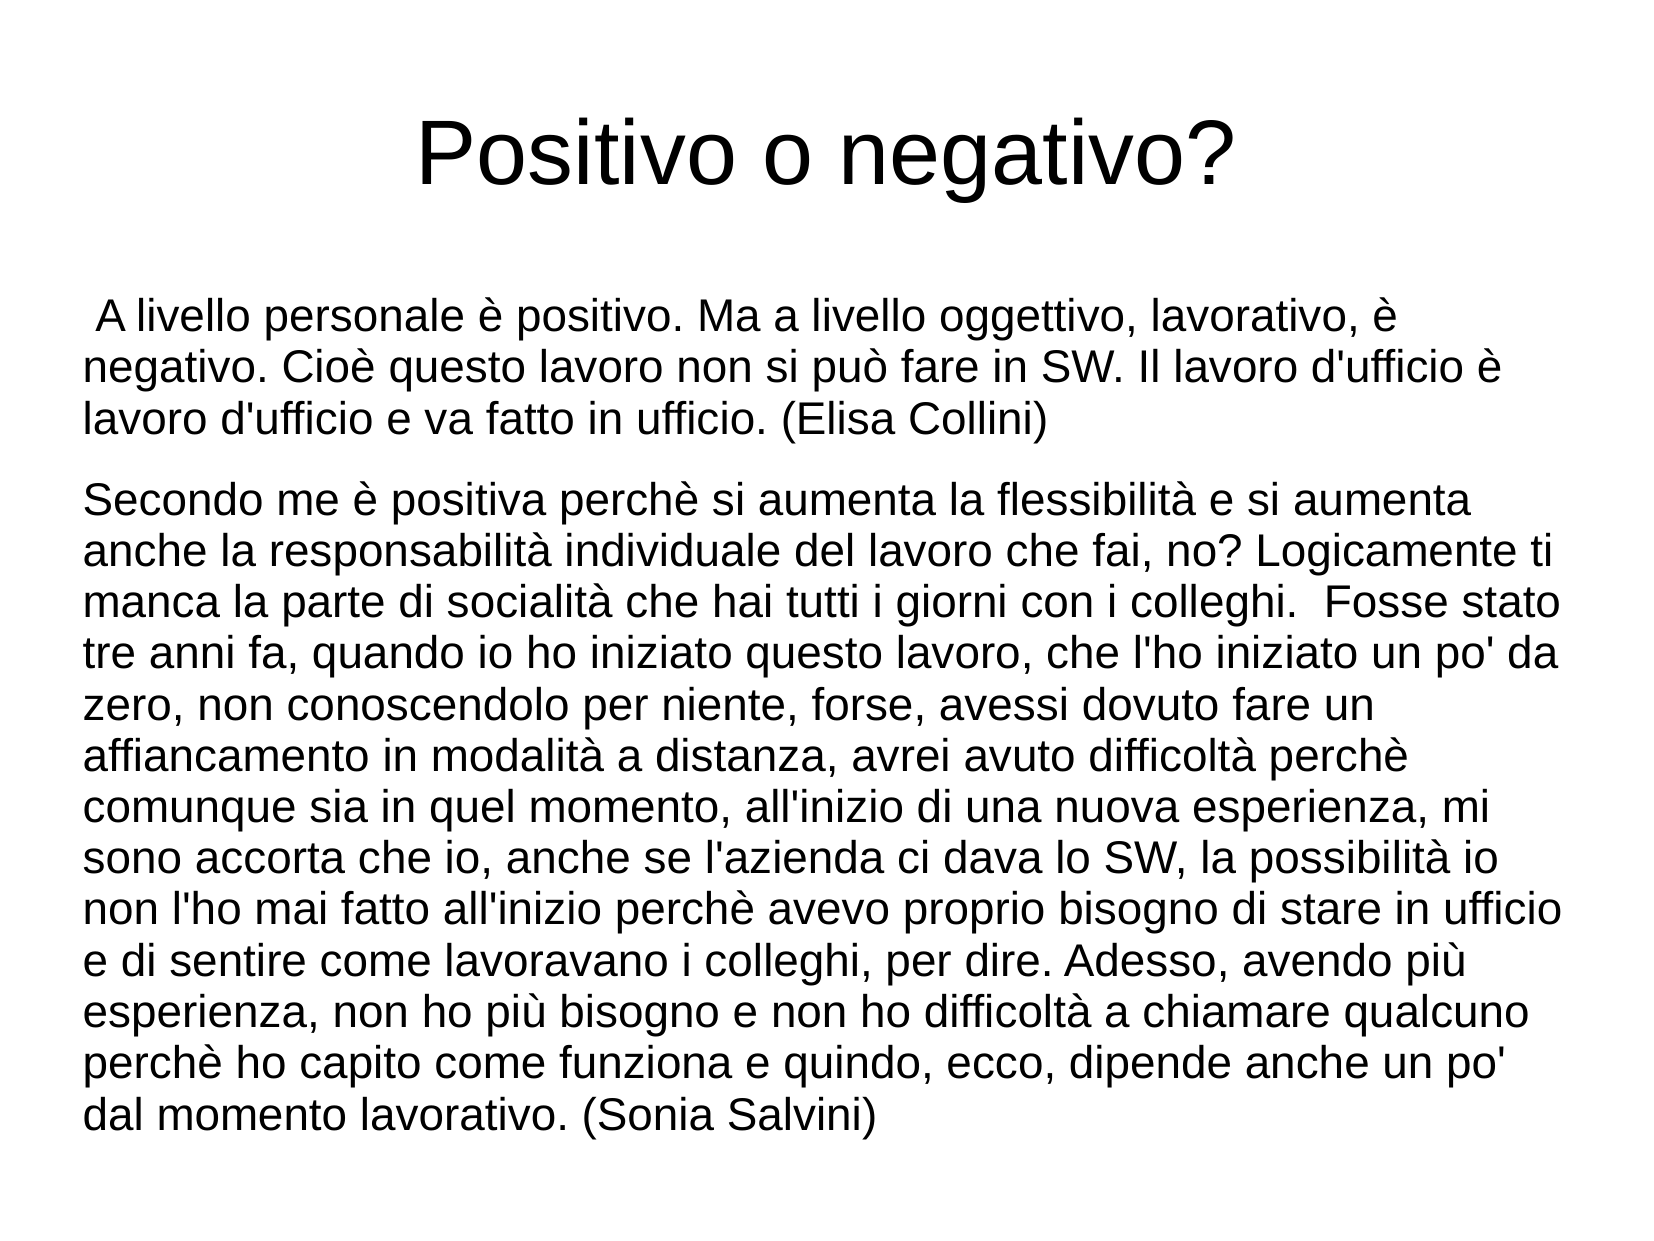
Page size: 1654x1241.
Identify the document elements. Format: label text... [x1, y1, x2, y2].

title Positivo o negativo? [82, 49, 1571, 257]
list A livello personale è positivo. Ma a livello oggettivo, lavorativo, è negativo. Cioè questo lavoro non si può fare in SW. Il lavoro d'ufficio è lavoro d'ufficio e va fatto in ufficio. (Elisa Collini) Secondo me è positiva perchè si aumenta la flessibilità e si aumenta anche la responsabilità individuale del lavoro che fai, no? Logicamente ti manca la parte di socialità che hai tutti i giorni con i colleghi. Fosse stato tre anni fa, quando io ho iniziato questo lavoro, che l'ho iniziato un po' da zero, non conoscendolo per niente, forse, avessi dovuto fare un affiancamento in modalità a distanza, avrei avuto difficoltà perchè comunque sia in quel momento, all'inizio di una nuova esperienza, mi sono accorta che io, anche se l'azienda ci dava lo SW, la possibilità io non l'ho mai fatto all'inizio perchè avevo proprio bisogno di stare in ufficio e di sentire come lavoravano i colleghi, per dire. Adesso, avendo più esperienza, non ho più bisogno e non ho difficoltà a chiamare qualcuno perchè ho capito come funziona e quindo, ecco, dipende anche un po' dal momento lavorativo. (Sonia Salvini) [82, 290, 1571, 1137]
